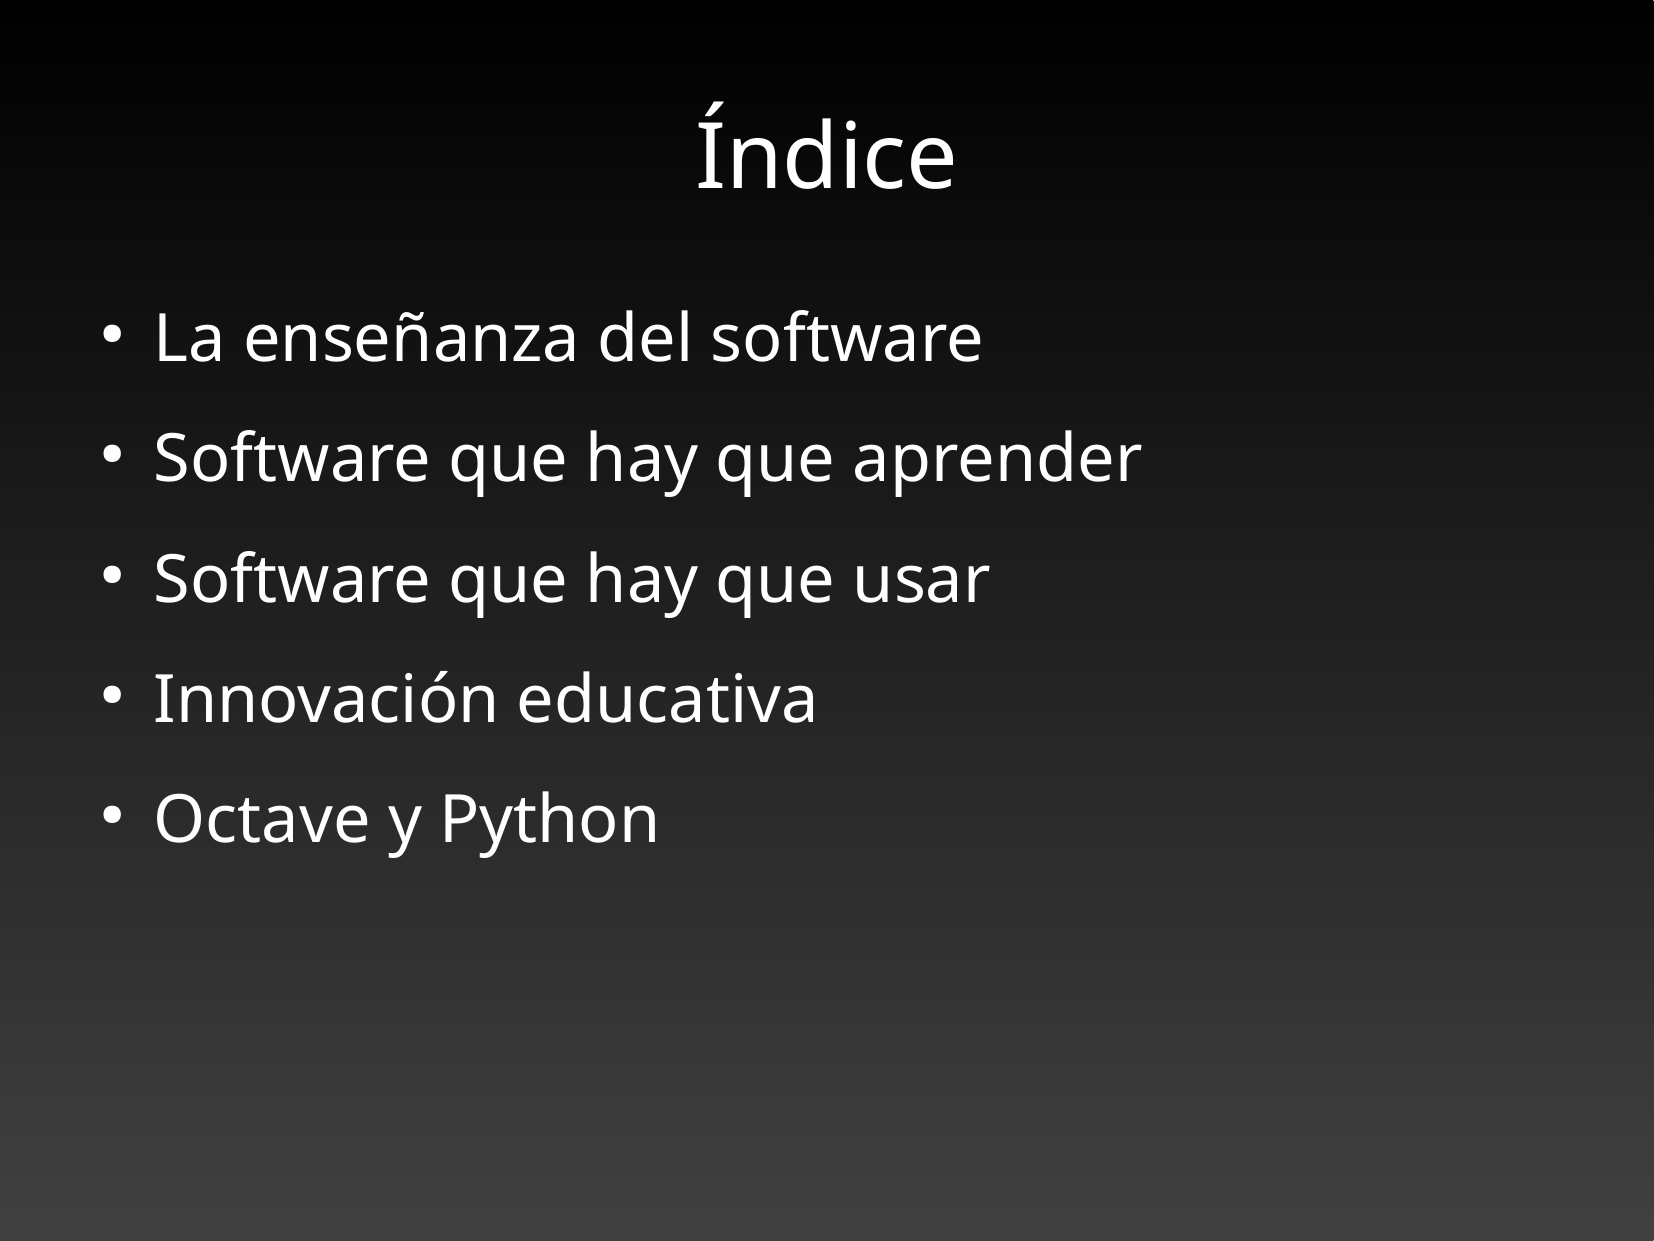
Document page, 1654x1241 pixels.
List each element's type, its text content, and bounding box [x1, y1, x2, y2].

title Índice [82, 56, 1571, 250]
list La enseñanza del software Software que hay que aprender Software que hay que usar Innovación educativa Octave y Python [82, 290, 1571, 1109]
